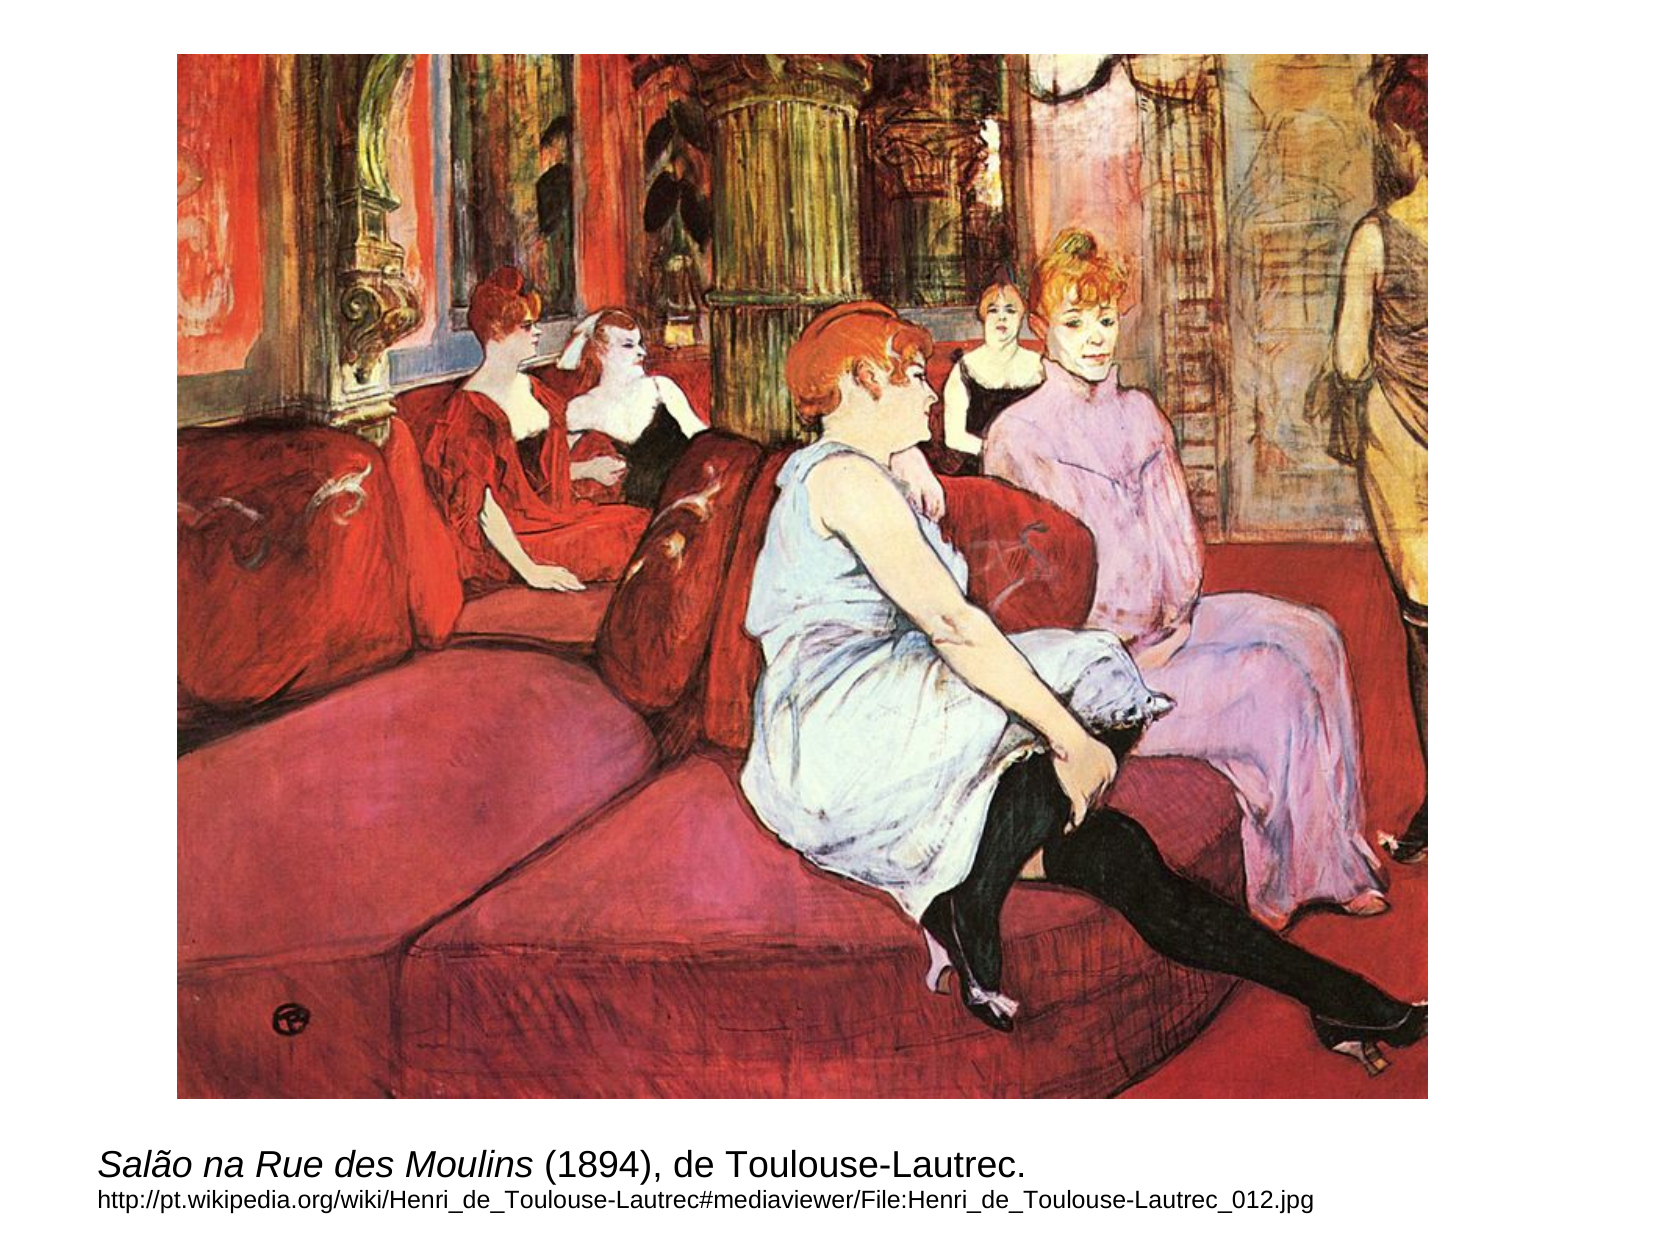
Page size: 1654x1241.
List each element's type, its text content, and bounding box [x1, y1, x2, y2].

text_box Salão na Rue des Moulins (1894), de Toulouse-Lautrec. http://pt.wikipedia.org/wiki/Henri_de_Toulouse-Lautrec#mediaviewer/File:Henri_de_Toulouse-Lautrec_012.jpg [82, 1133, 1607, 1220]
picture [177, 54, 1428, 1099]
